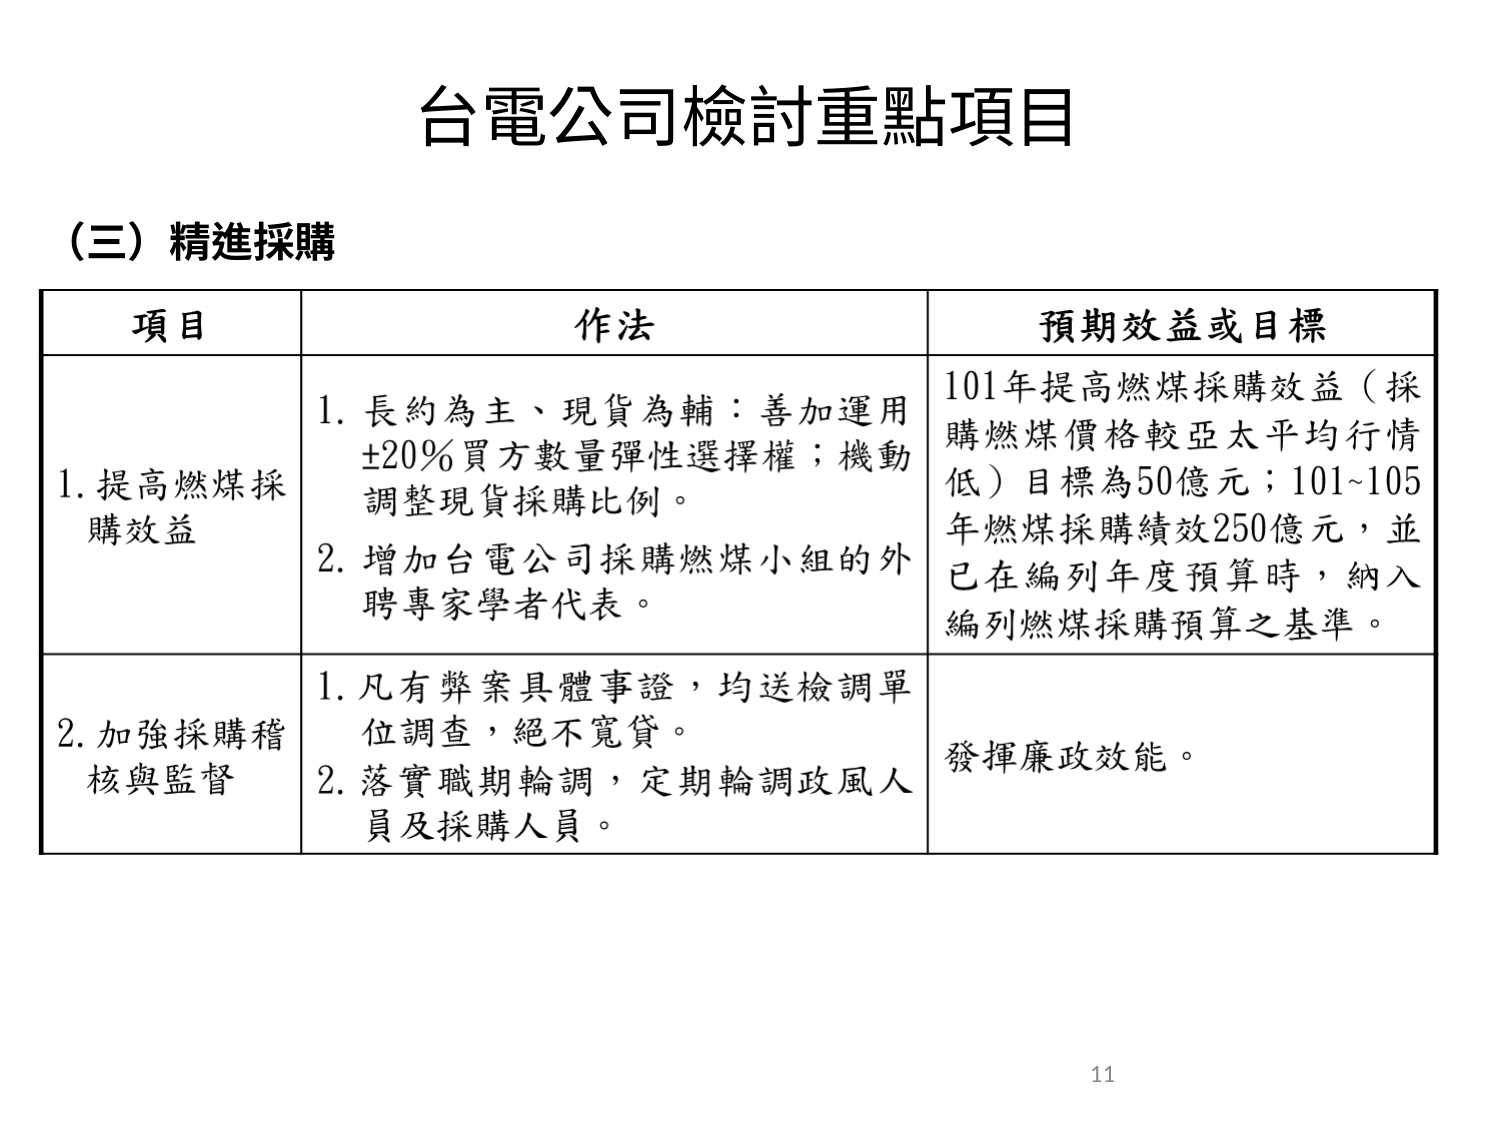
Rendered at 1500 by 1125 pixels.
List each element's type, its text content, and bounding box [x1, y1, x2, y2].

text_box 台電公司檢討重點項目 [73, 44, 1424, 185]
picture [33, 286, 1445, 871]
text_box （三）精進採購 [29, 208, 1435, 267]
text_box [1074, 1042, 1426, 1103]
